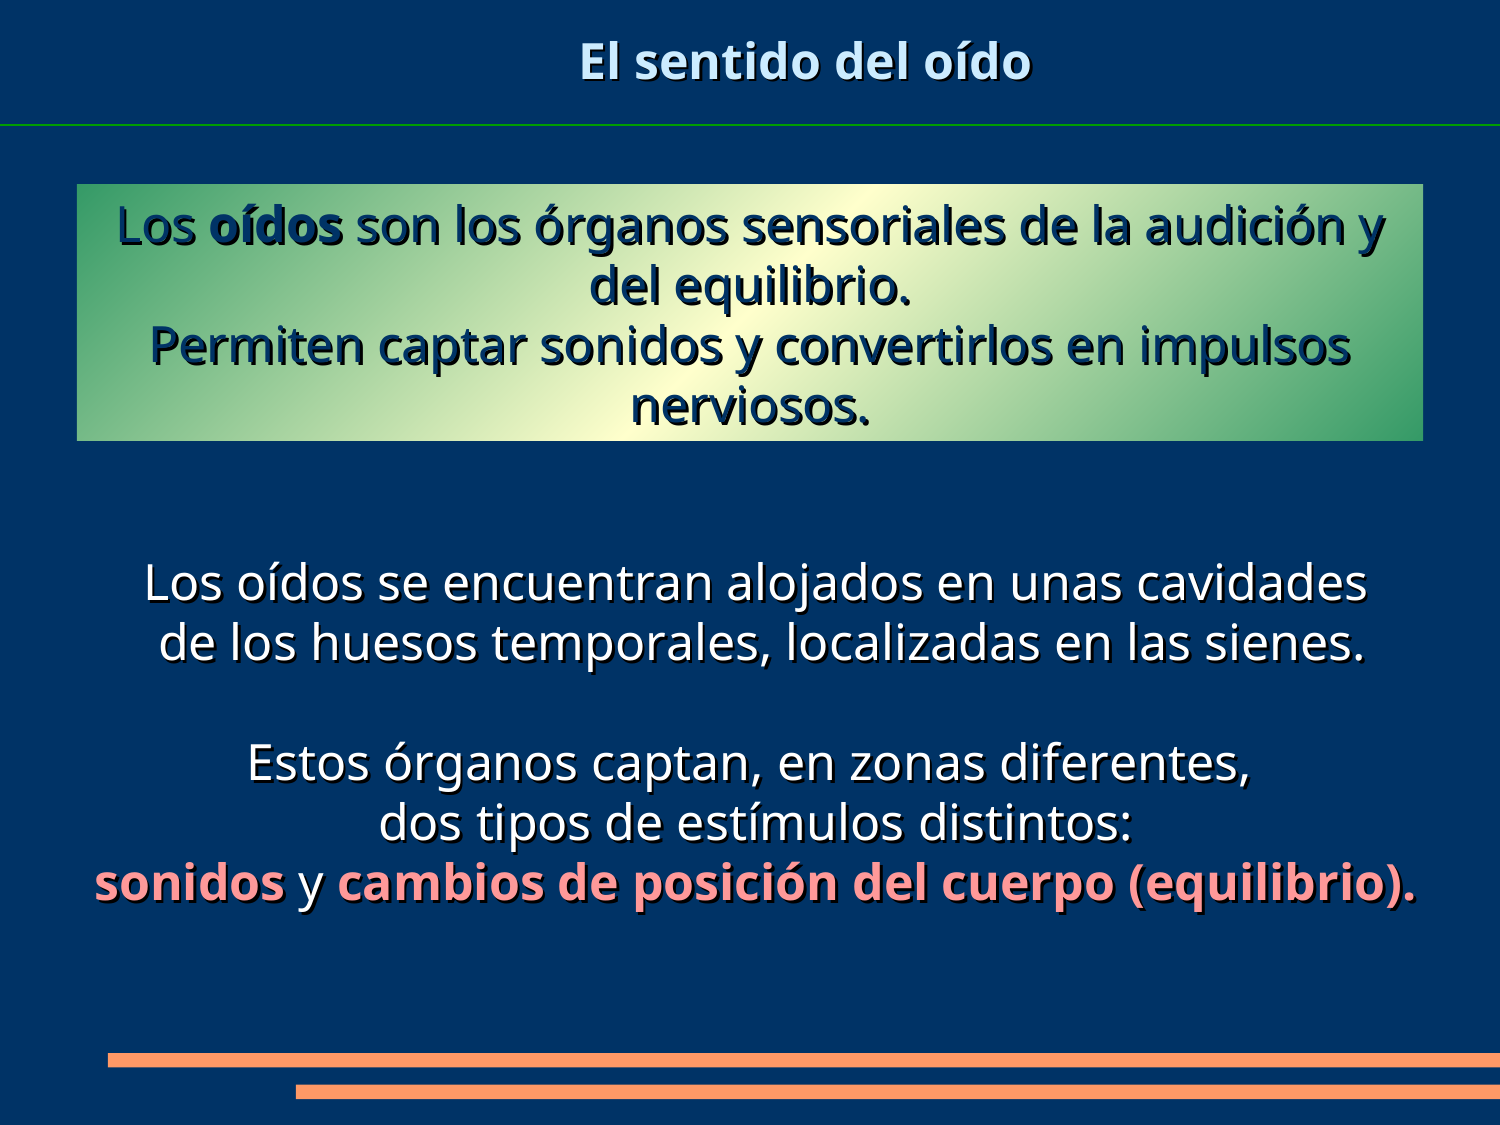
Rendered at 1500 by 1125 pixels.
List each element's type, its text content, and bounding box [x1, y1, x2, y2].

text_box Los oídos se encuentran alojados en unas cavidades de los huesos temporales, localizadas en las sienes. Estos órganos captan, en zonas diferentes, dos tipos de estímulos distintos: sonidos y cambios de posición del cuerpo (equilibrio). [79, 542, 1433, 979]
text_box Los oídos son los órganos sensoriales de la audición y del equilibrio. Permiten captar sonidos y convertirlos en impulsos nerviosos. [76, 184, 1424, 441]
text_box El sentido del oído [563, 21, 1048, 98]
